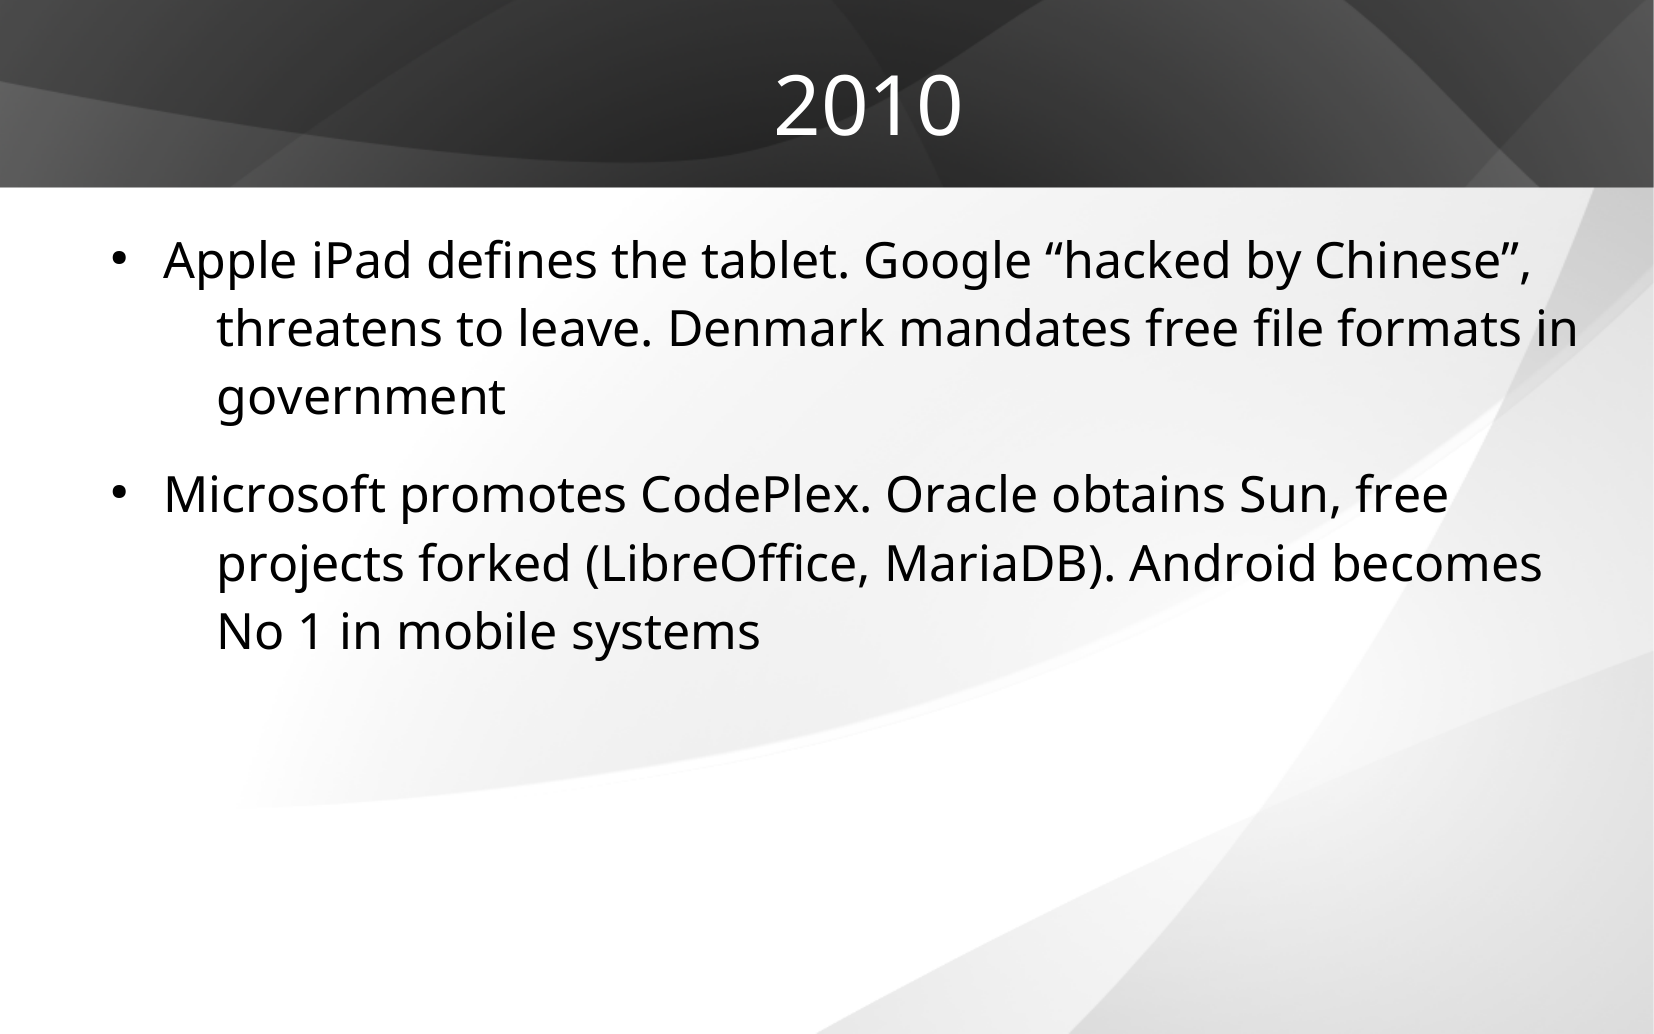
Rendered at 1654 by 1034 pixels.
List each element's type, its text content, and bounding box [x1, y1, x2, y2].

list Apple iPad defines the tablet. Google “hacked by Chinese”, threatens to leave. Denmark mandates free file formats in government Microsoft promotes CodePlex. Oracle obtains Sun, free projects forked (LibreOffice, MariaDB). Android becomes No 1 in mobile systems [75, 225, 1613, 1013]
picture [0, 0, 1654, 1034]
title 2010 [124, 0, 1613, 208]
